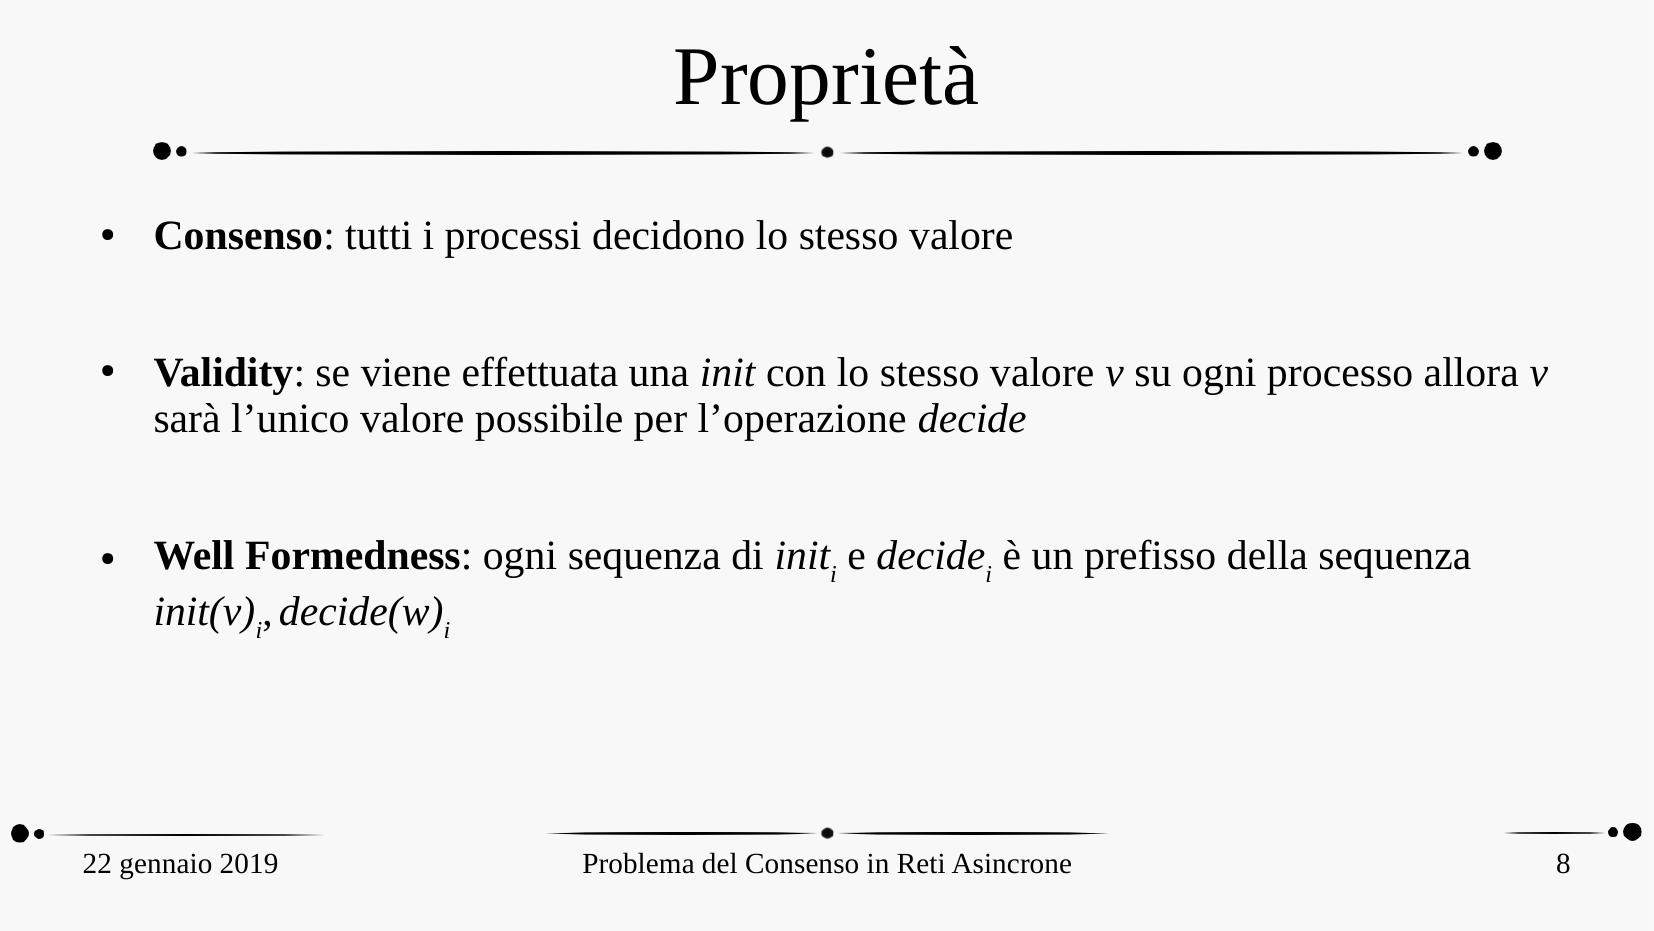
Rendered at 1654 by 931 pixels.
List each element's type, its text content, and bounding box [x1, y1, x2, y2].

list Consenso: tutti i processi decidono lo stesso valore Validity: se viene effettuata una init con lo stesso valore v su ogni processo allora v sarà l’unico valore possibile per l’operazione decide Well Formedness: ogni sequenza di initi e decidei è un prefisso della sequenza init(v)i, decide(w)i [82, 212, 1571, 827]
title Proprietà [0, 0, 1654, 154]
picture [0, 154, 1654, 931]
